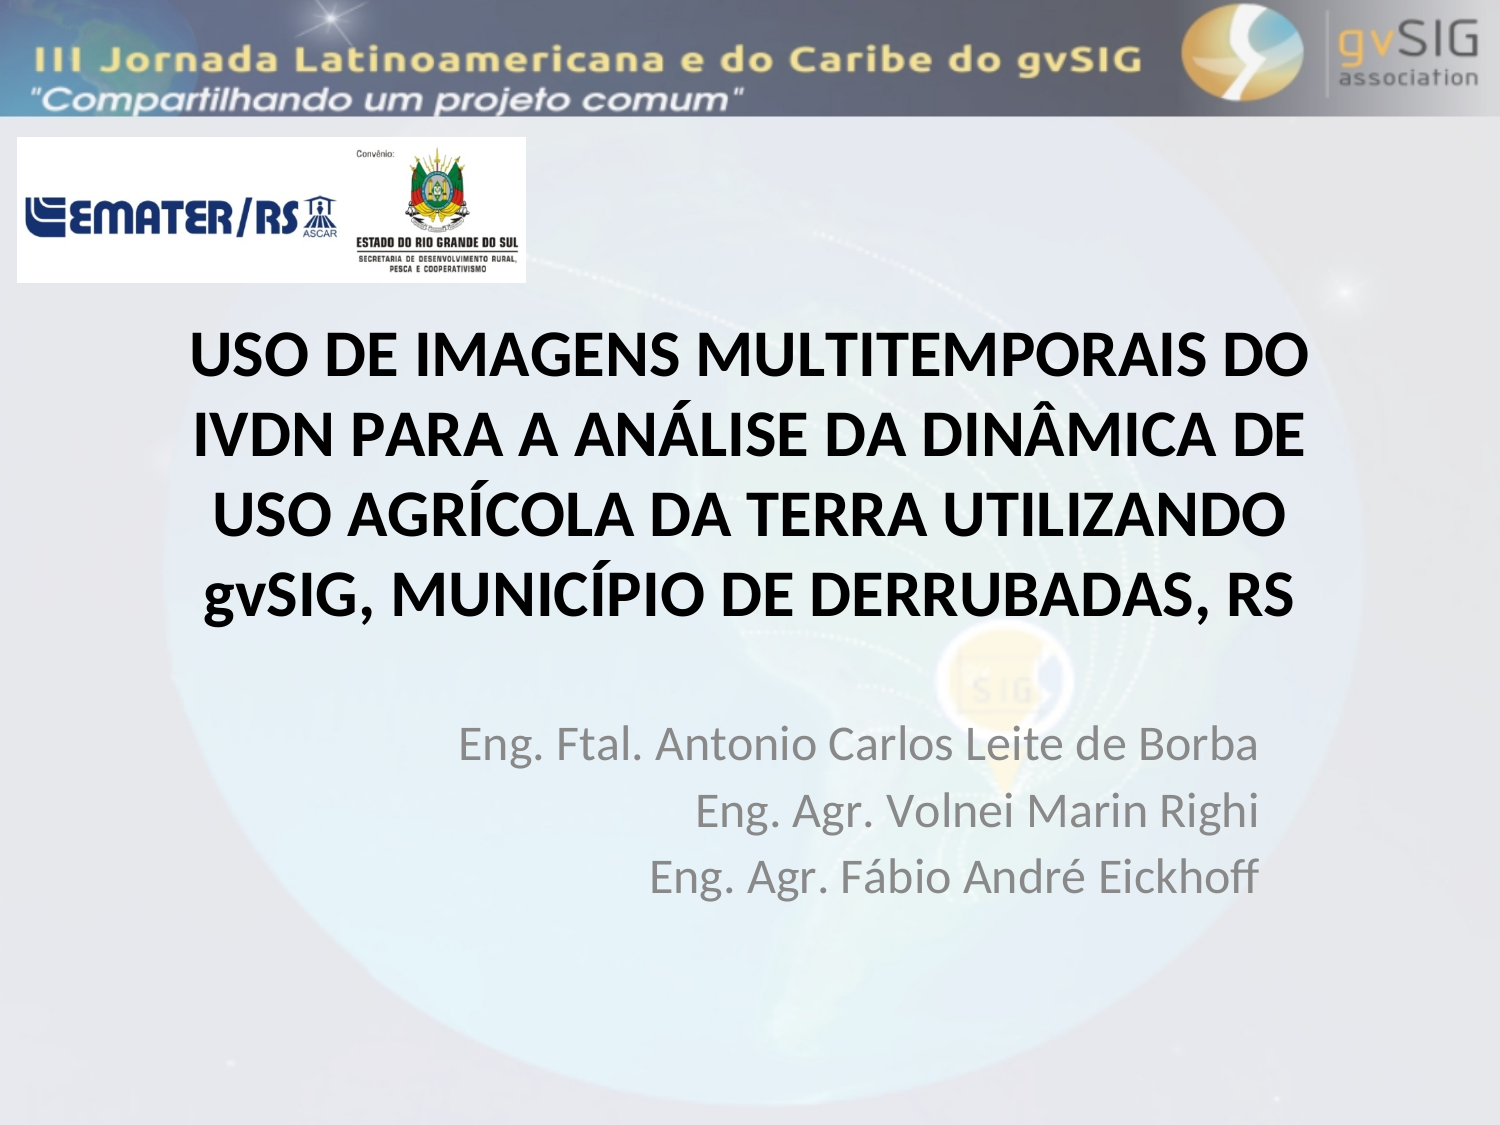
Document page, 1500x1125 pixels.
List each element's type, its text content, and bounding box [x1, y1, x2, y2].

text_box Eng. Ftal. Antonio Carlos Leite de Borba Eng. Agr. Volnei Marin Righi Eng. Agr. Fábio André Eickhoff [225, 637, 1276, 926]
title USO DE IMAGENS MULTITEMPORAIS DO IVDN PARA A ANÁLISE DA DINÂMICA DE USO AGRÍCOLA DA TERRA UTILIZANDO gvSIG, MUNICÍPIO DE DERRUBADAS, RS [112, 222, 1388, 718]
picture [0, 0, 1500, 1125]
